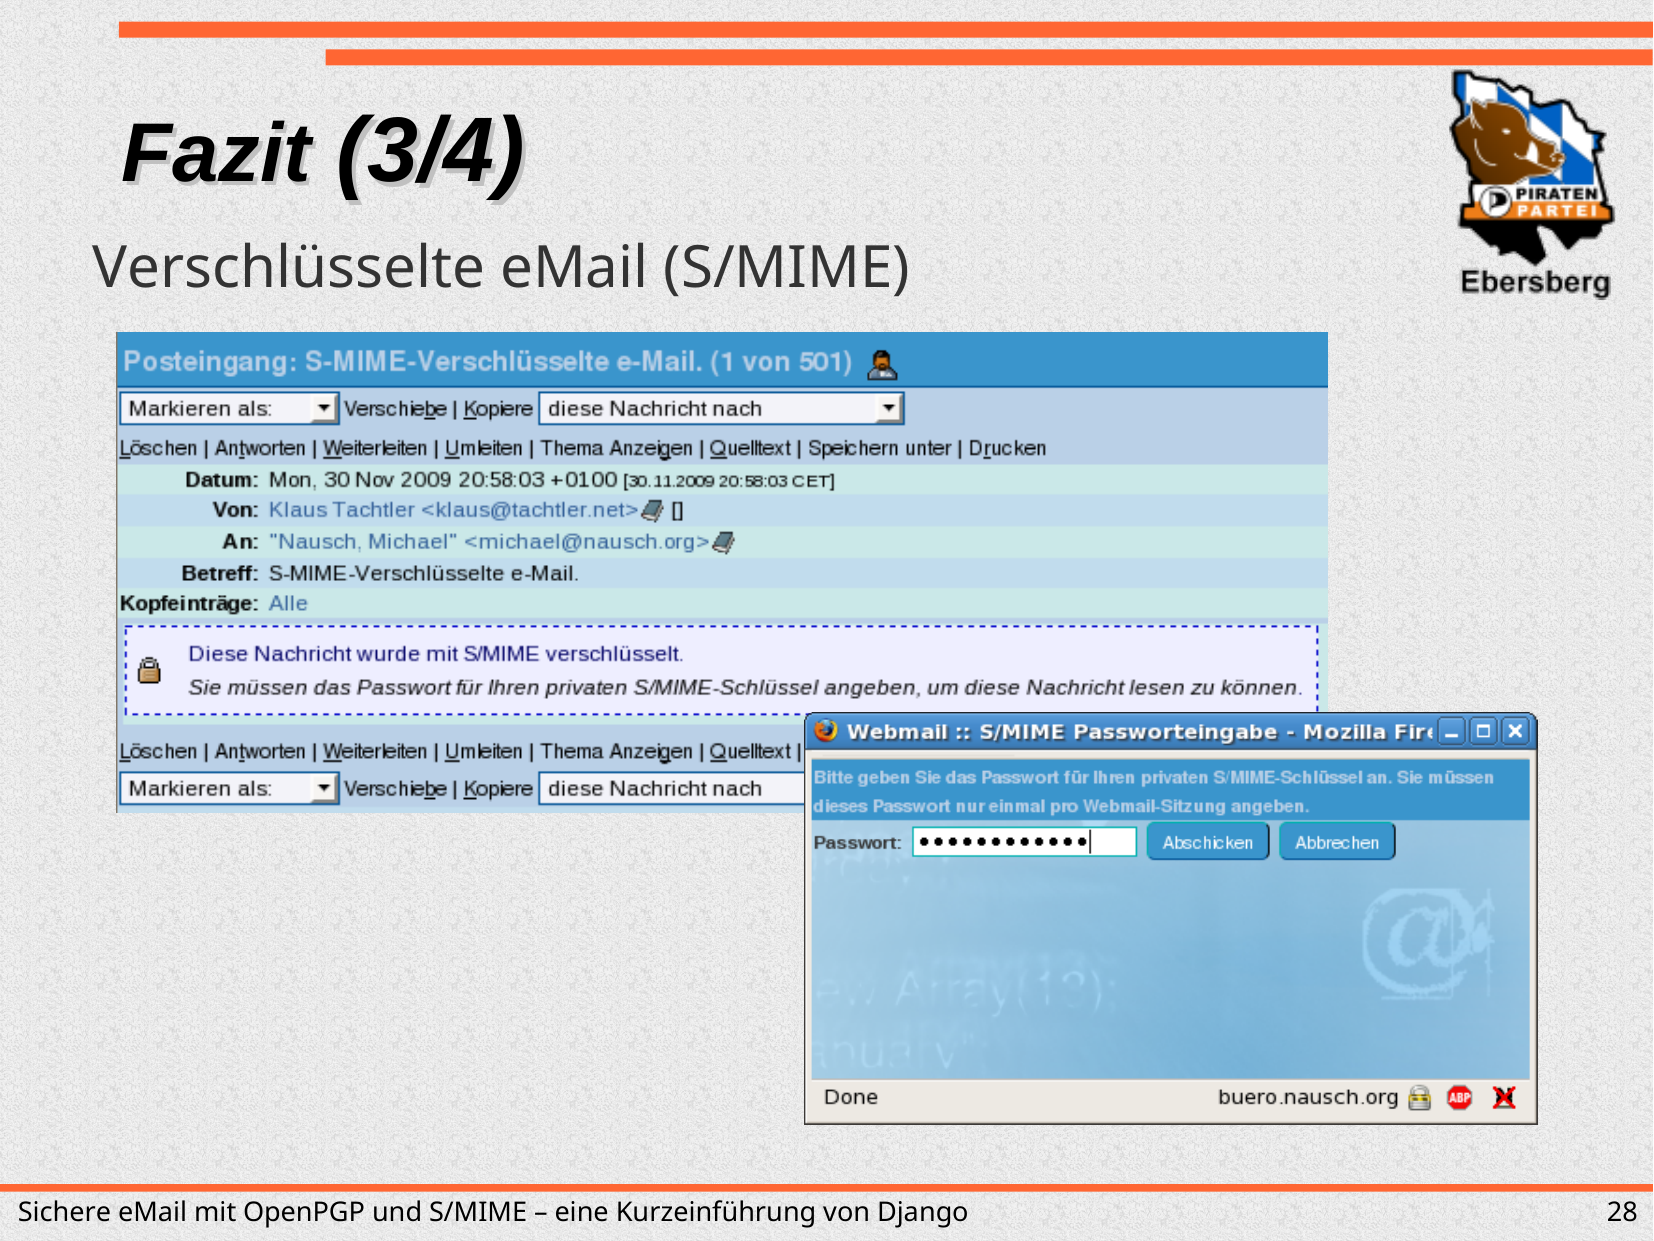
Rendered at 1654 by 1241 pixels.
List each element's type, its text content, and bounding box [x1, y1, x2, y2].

list Verschlüsselte eMail (S/MIME) [75, 225, 1201, 314]
picture [0, 0, 1654, 1241]
title Fazit (3/4) [121, 46, 1534, 254]
